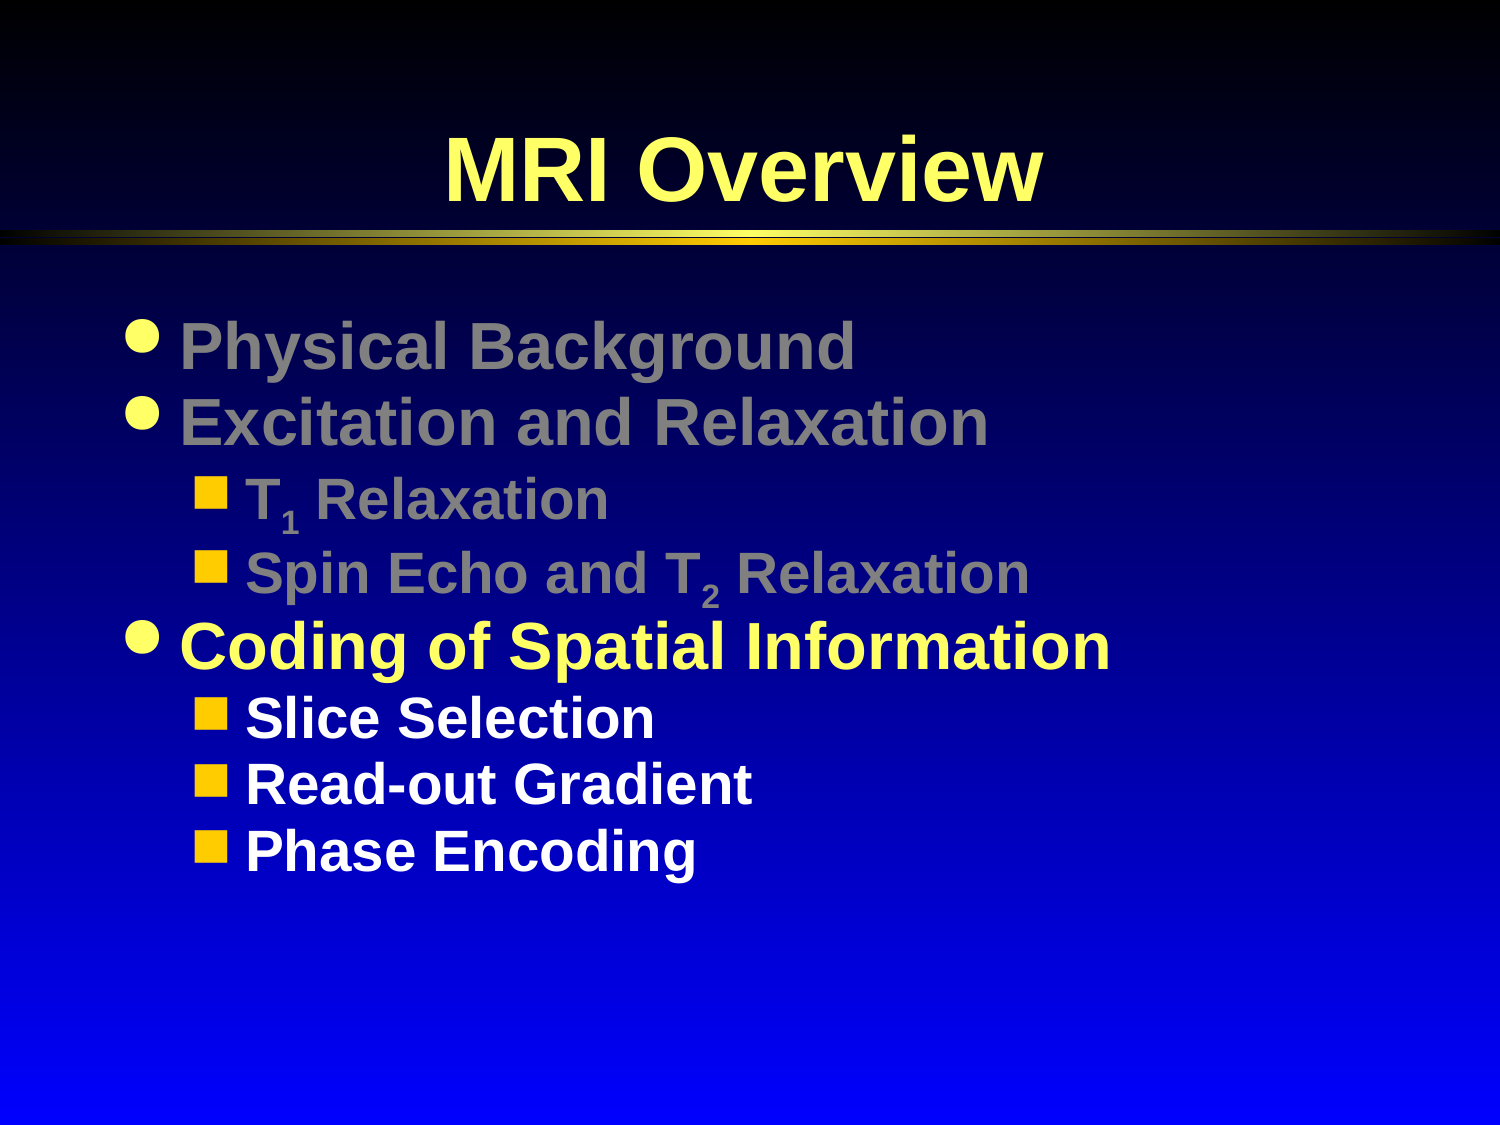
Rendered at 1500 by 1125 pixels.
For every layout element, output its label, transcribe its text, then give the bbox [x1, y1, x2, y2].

list Physical Background Excitation and Relaxation T1 Relaxation Spin Echo and T2 Relaxation Coding of Spatial Information Slice Selection Read-out Gradient Phase Encoding [108, 313, 1396, 1062]
title MRI Overview [99, 37, 1388, 225]
